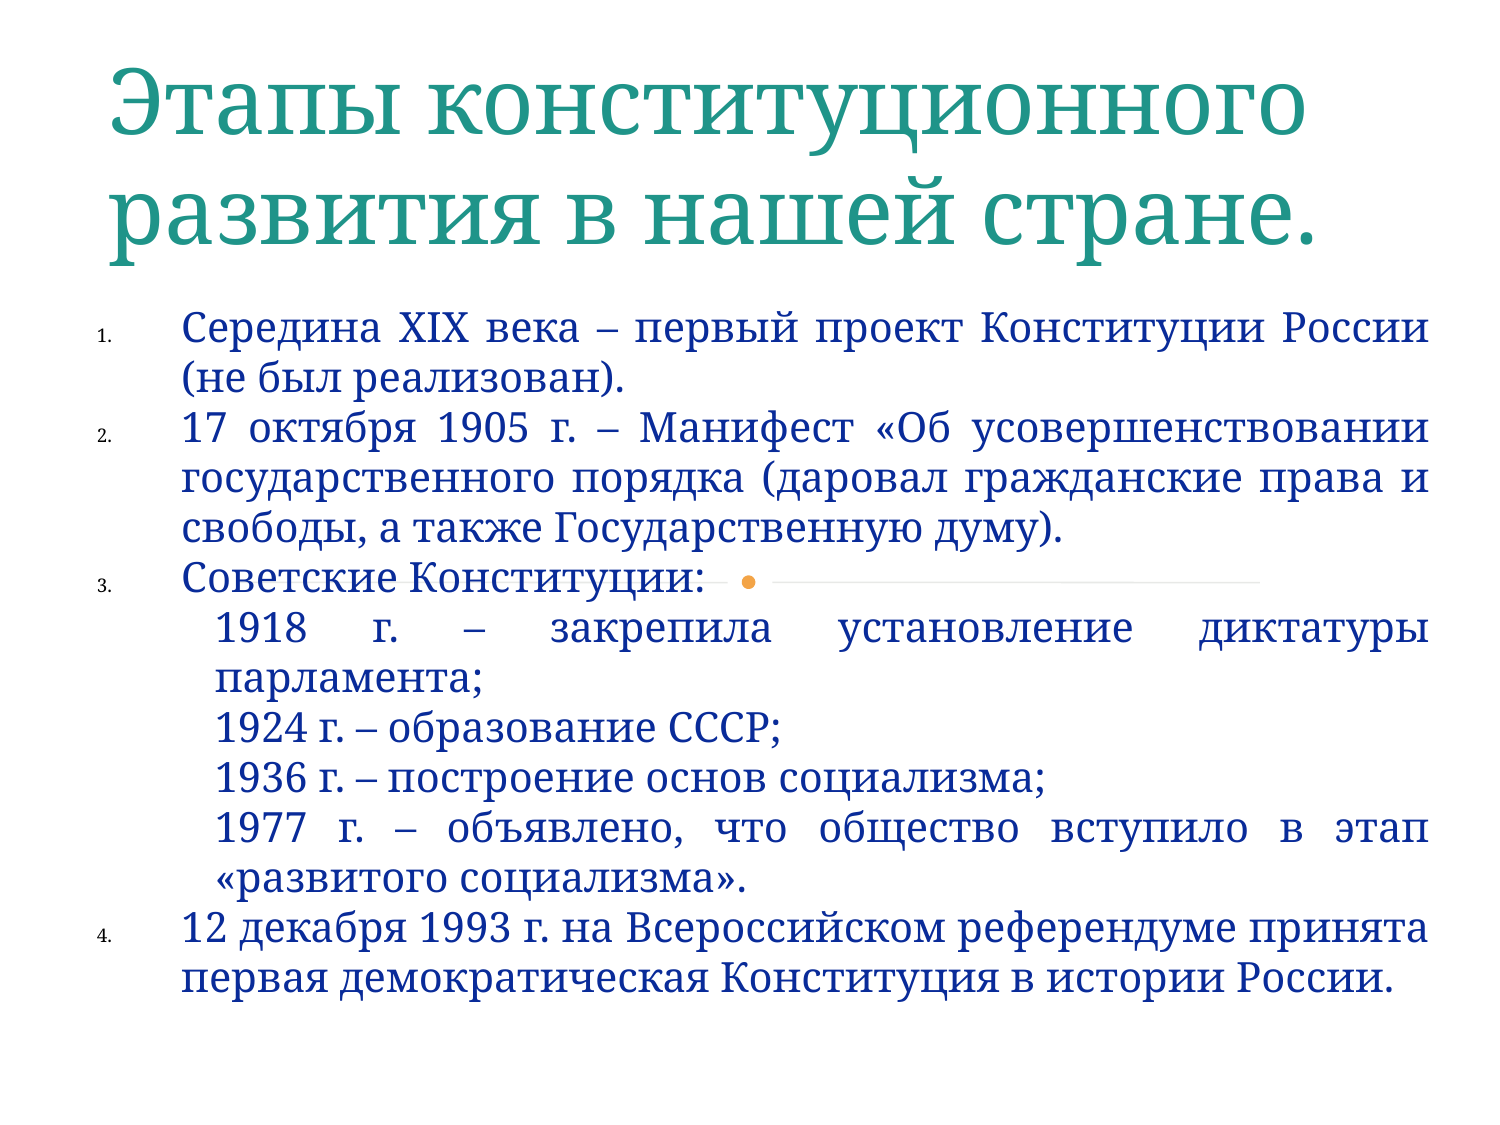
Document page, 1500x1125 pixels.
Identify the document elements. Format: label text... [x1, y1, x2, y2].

title Этапы конституционного развития в нашей стране. [93, 35, 1457, 247]
subtitle Середина XIX века – первый проект Конституции России (не был реализован). 17 октября 1905 г. – Манифест «Об усовершенствовании государственного порядка (даровал гражданские права и свободы, а также Государственную думу). Советские Конституции: 1918 г. – закрепила установление диктатуры парламента; 1924 г. – образование СССР; 1936 г. – построение основ социализма; 1977 г. – объявлено, что общество вступило в этап «развитого социализма». 12 декабря 1993 г. на Всероссийском референдуме принята первая демократическая Конституция в истории России. [82, 292, 1445, 1067]
